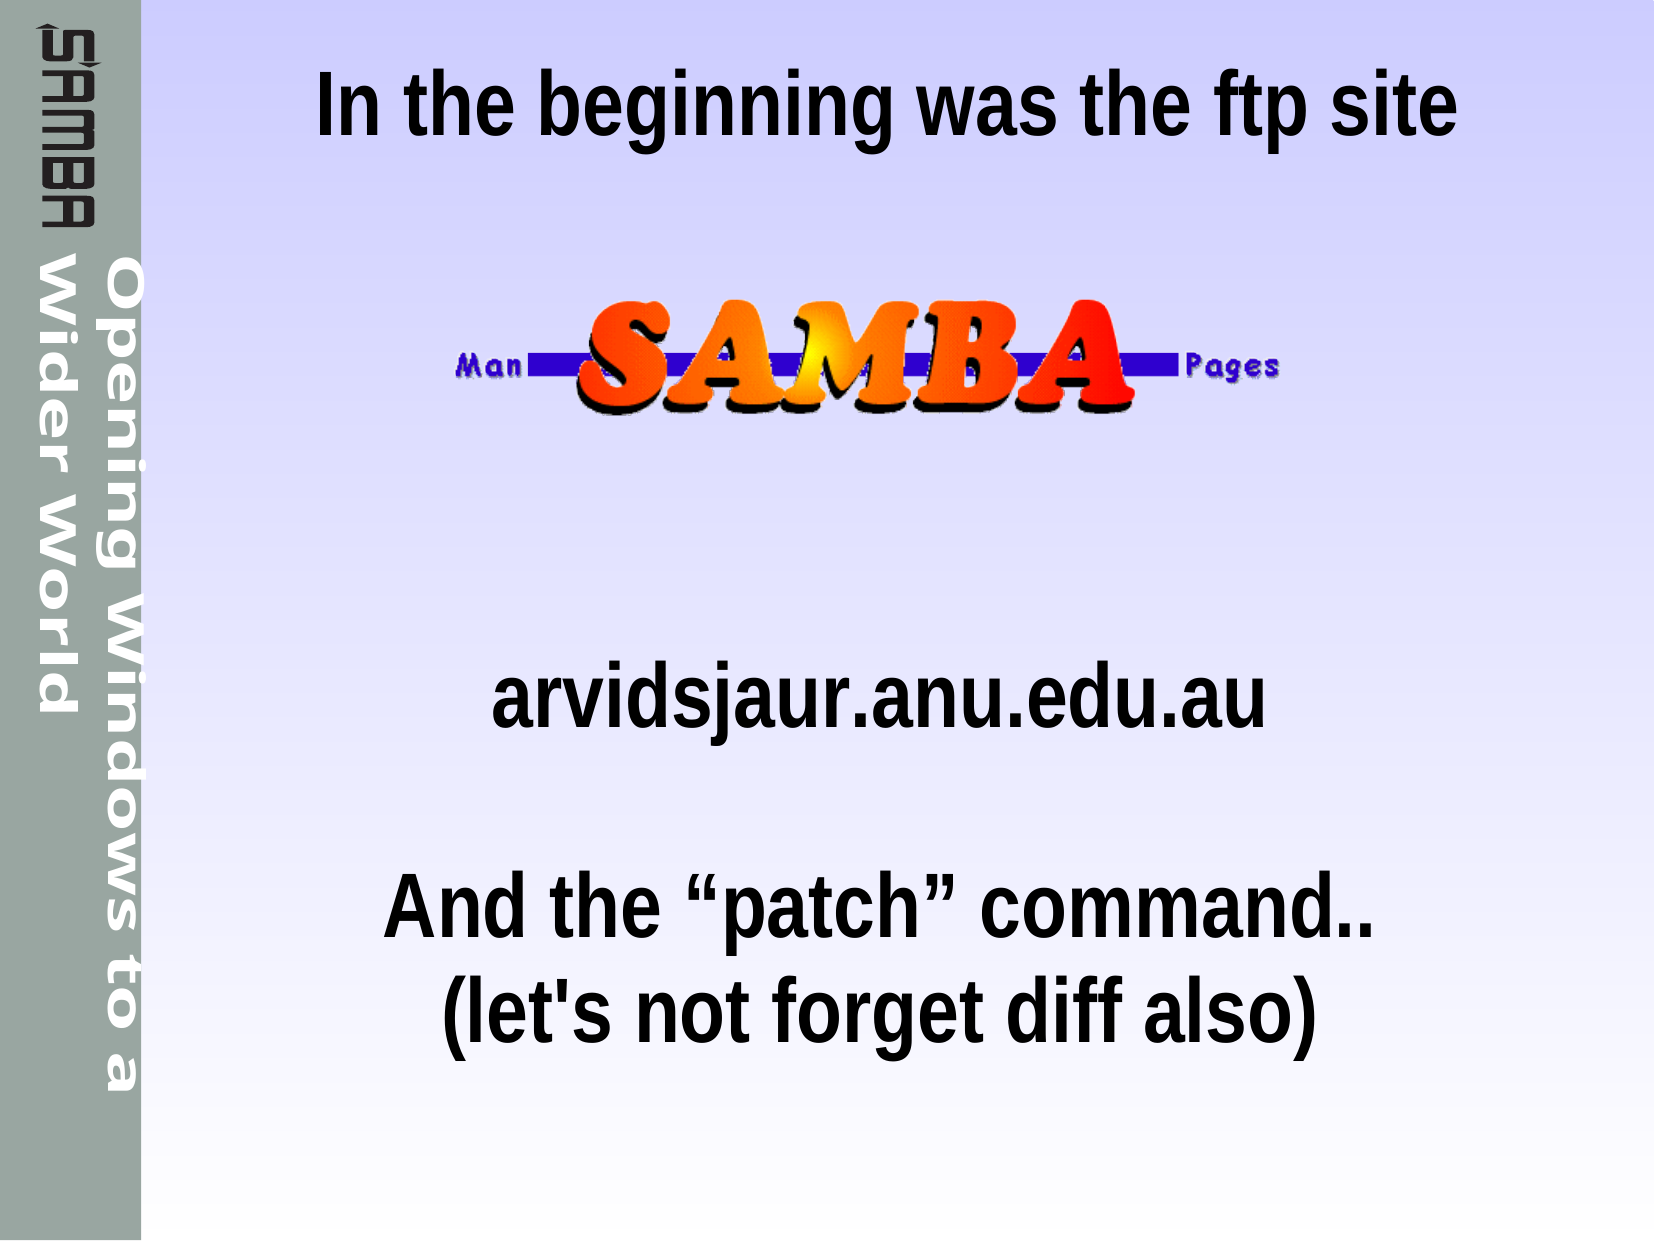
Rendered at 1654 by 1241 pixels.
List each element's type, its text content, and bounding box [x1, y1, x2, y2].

title arvidsjaur.anu.edu.au And the “patch” command.. (let's not forget diff also) [174, 574, 1587, 1130]
title In the beginning was the ftp site [192, 0, 1606, 206]
picture [445, 284, 1295, 426]
